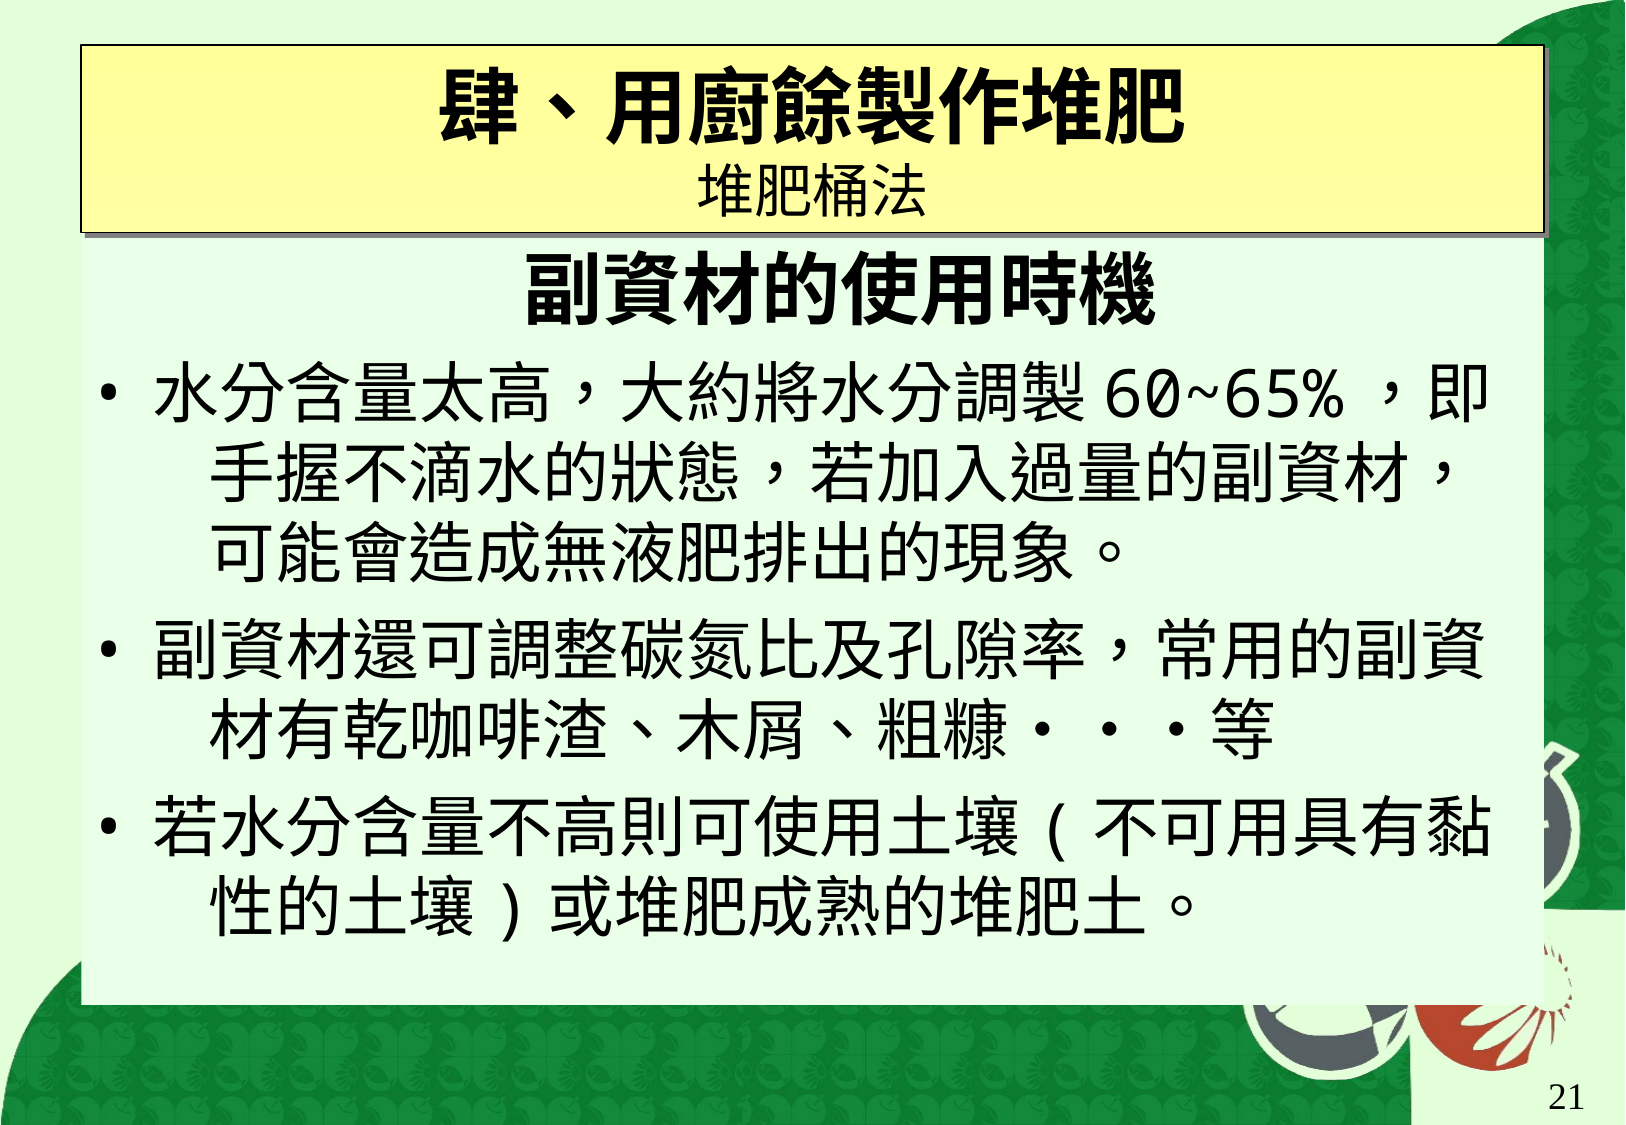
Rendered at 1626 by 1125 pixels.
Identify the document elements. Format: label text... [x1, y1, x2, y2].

text_box 21 [1533, 1064, 1625, 1125]
title 肆、用廚餘製作堆肥 堆肥桶法 [81, 45, 1544, 233]
list 副資材的使用時機 水分含量太高，大約將水分調製60~65%，即手握不滴水的狀態，若加入過量的副資材，可能會造成無液肥排出的現象。 副資材還可調整碳氮比及孔隙率，常用的副資材有乾咖啡渣、木屑、粗糠‧‧‧等 若水分含量不高則可使用土壤(不可用具有黏性的土壤)或堆肥成熟的堆肥土。 [81, 233, 1544, 1005]
